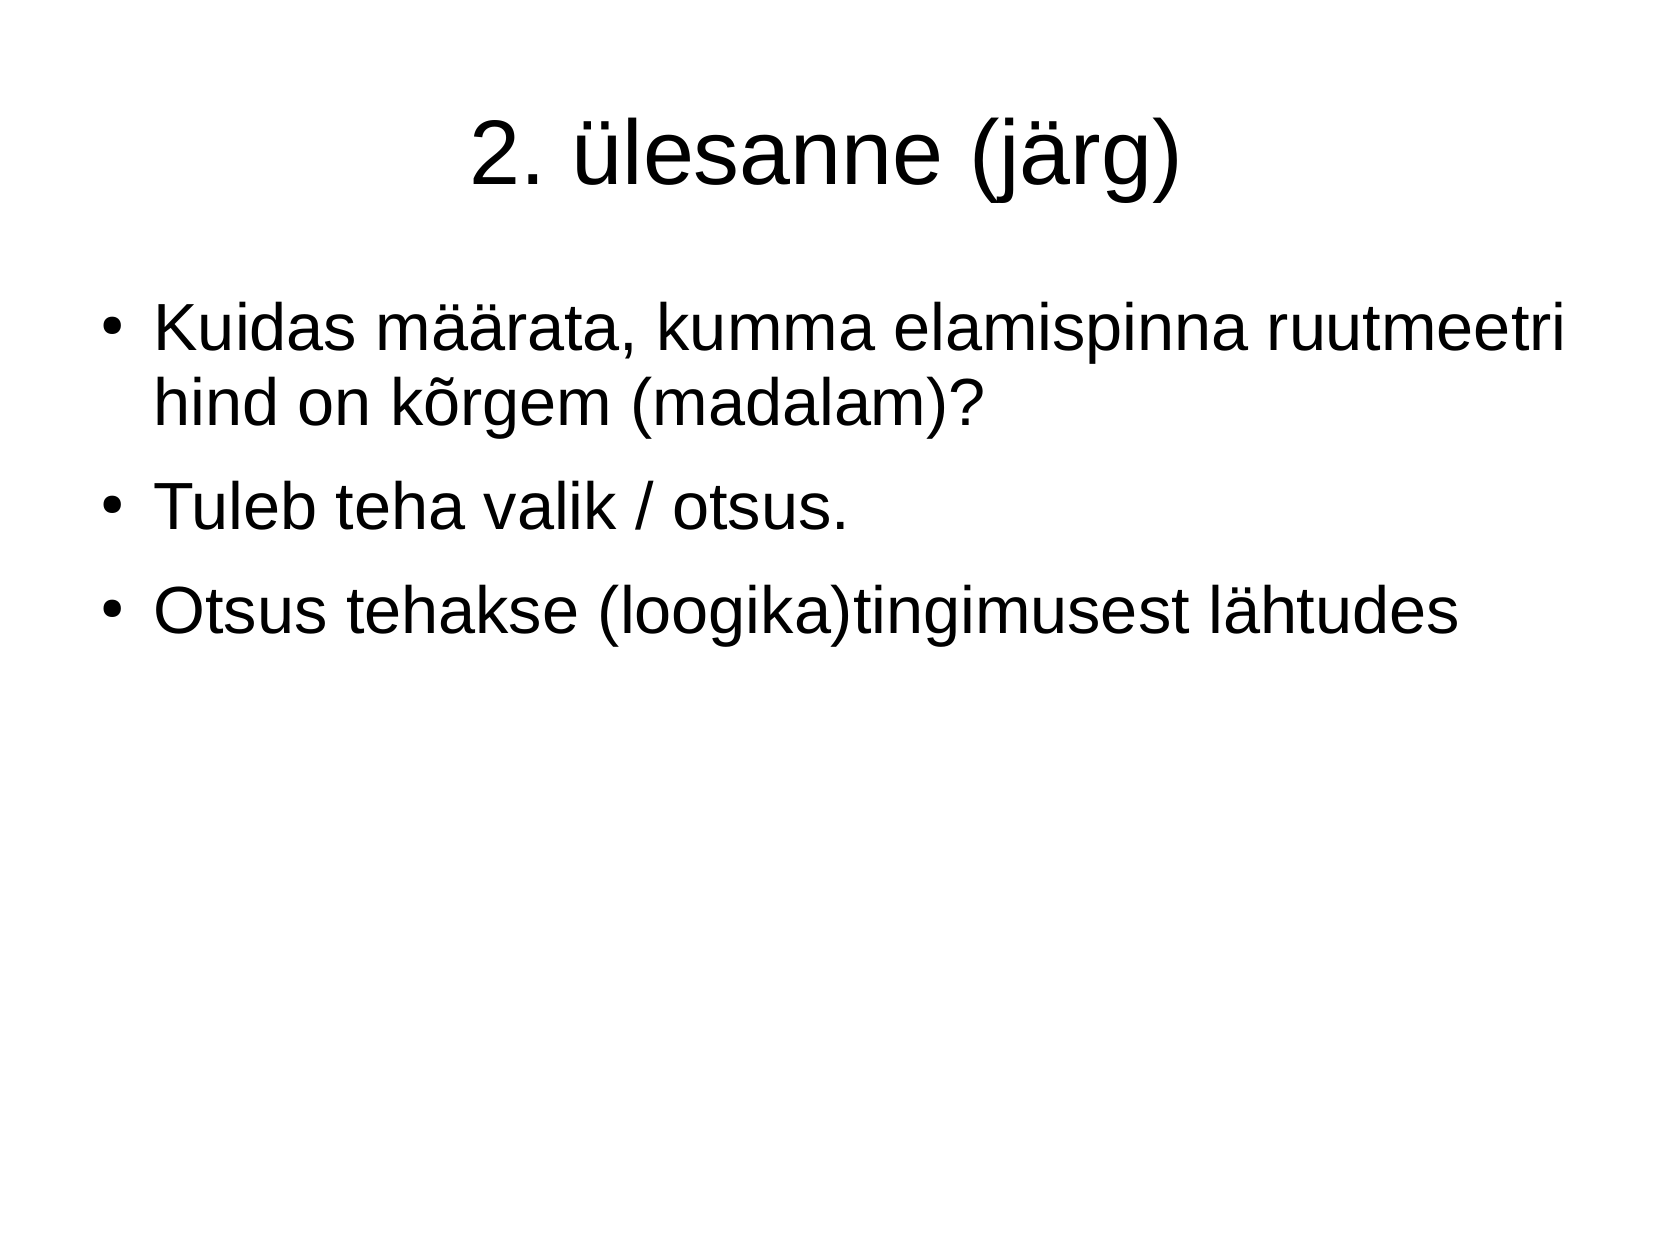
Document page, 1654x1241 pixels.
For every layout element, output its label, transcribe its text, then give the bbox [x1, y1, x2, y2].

list Kuidas määrata, kumma elamispinna ruutmeetri hind on kõrgem (madalam)? Tuleb teha valik / otsus. Otsus tehakse (loogika)tingimusest lähtudes [82, 290, 1571, 1094]
title 2. ülesanne (järg) [82, 56, 1571, 250]
